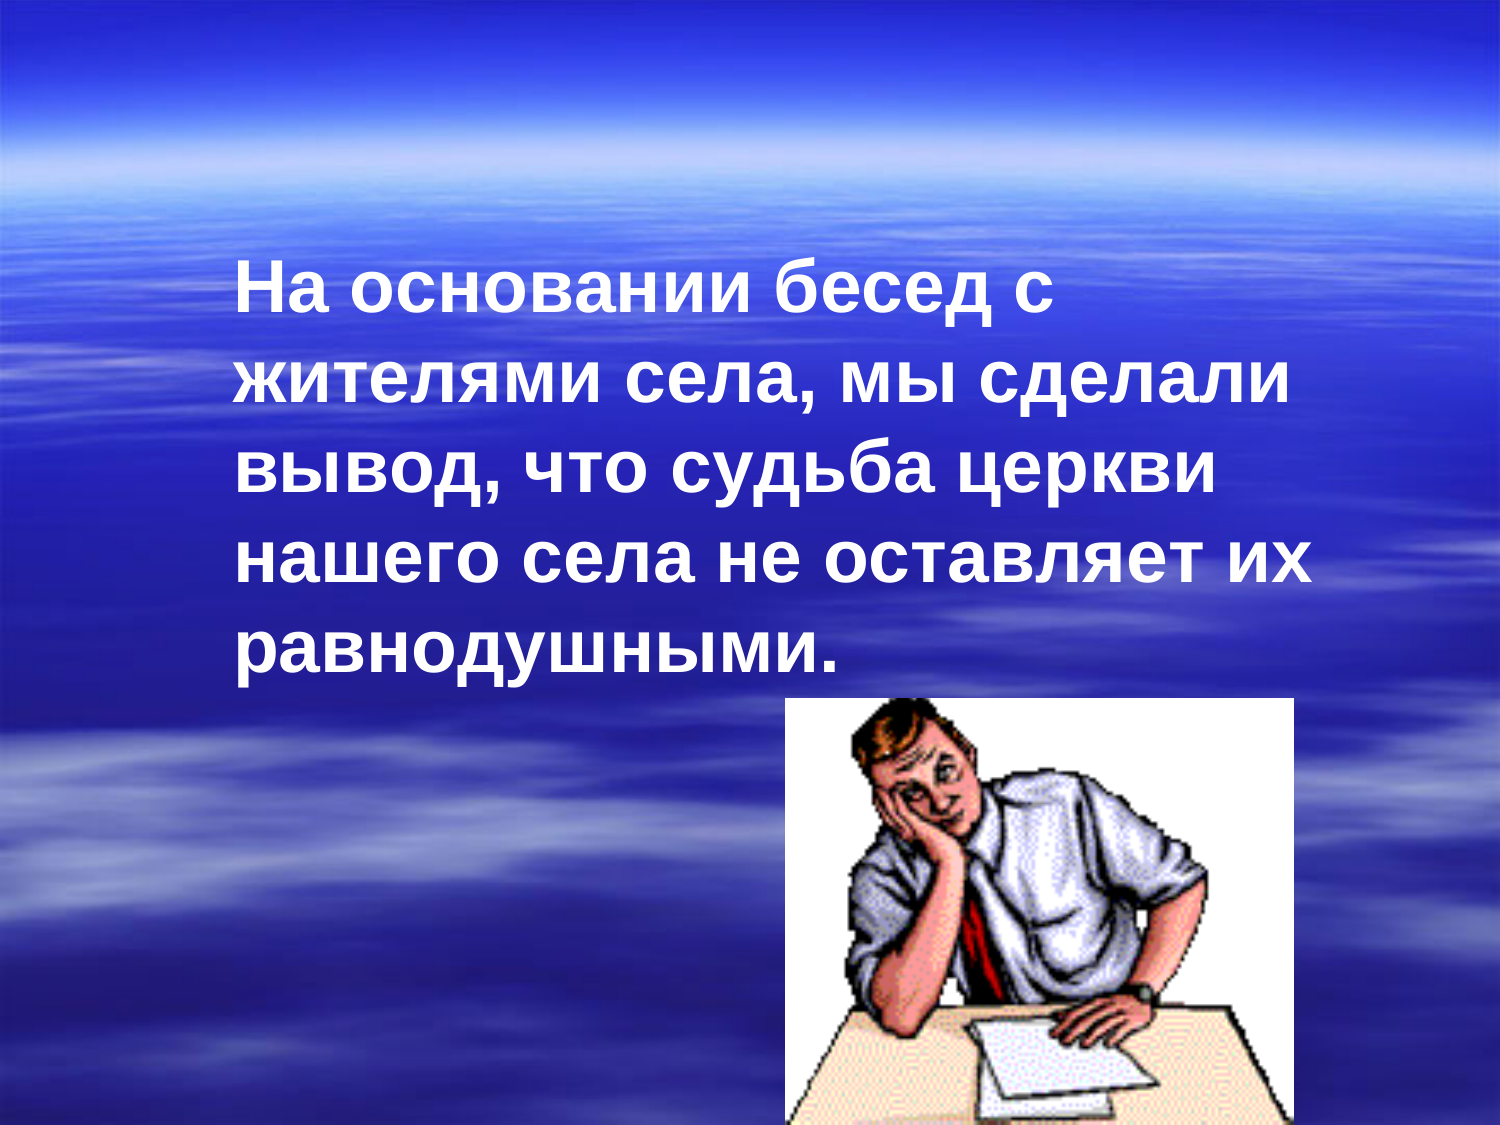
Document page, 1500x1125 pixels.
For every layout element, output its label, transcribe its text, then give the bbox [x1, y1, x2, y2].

text_box На основании бесед с жителями села, мы сделали вывод, что судьба церкви нашего села не оставляет их равнодушными. [218, 229, 1375, 696]
picture [0, 0, 1500, 1125]
